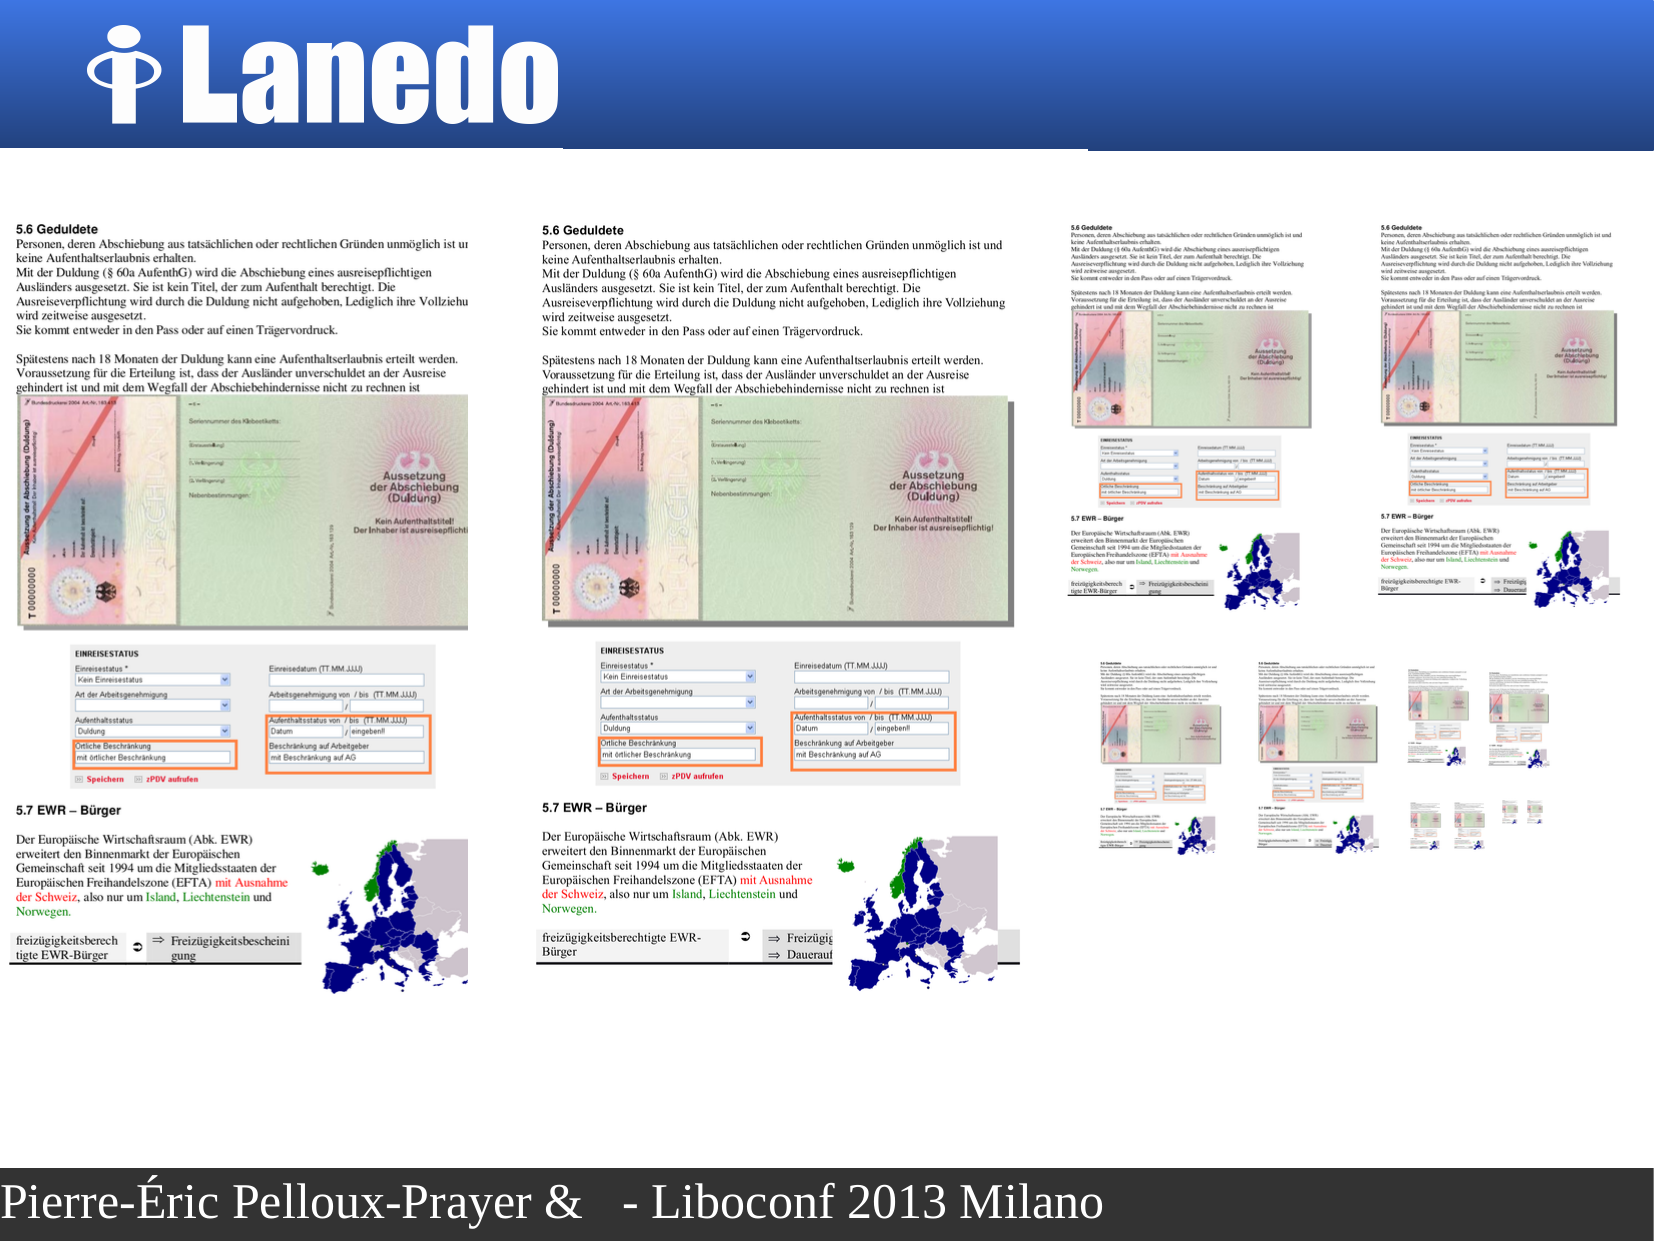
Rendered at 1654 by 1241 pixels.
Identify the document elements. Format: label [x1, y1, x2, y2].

picture [0, 148, 1654, 1027]
picture [87, 25, 558, 124]
picture [1406, 798, 1445, 852]
picture [1240, 643, 1396, 863]
picture [1525, 798, 1545, 826]
picture [1399, 660, 1477, 770]
picture [1450, 798, 1489, 852]
picture [1500, 798, 1520, 826]
picture [1480, 663, 1558, 773]
